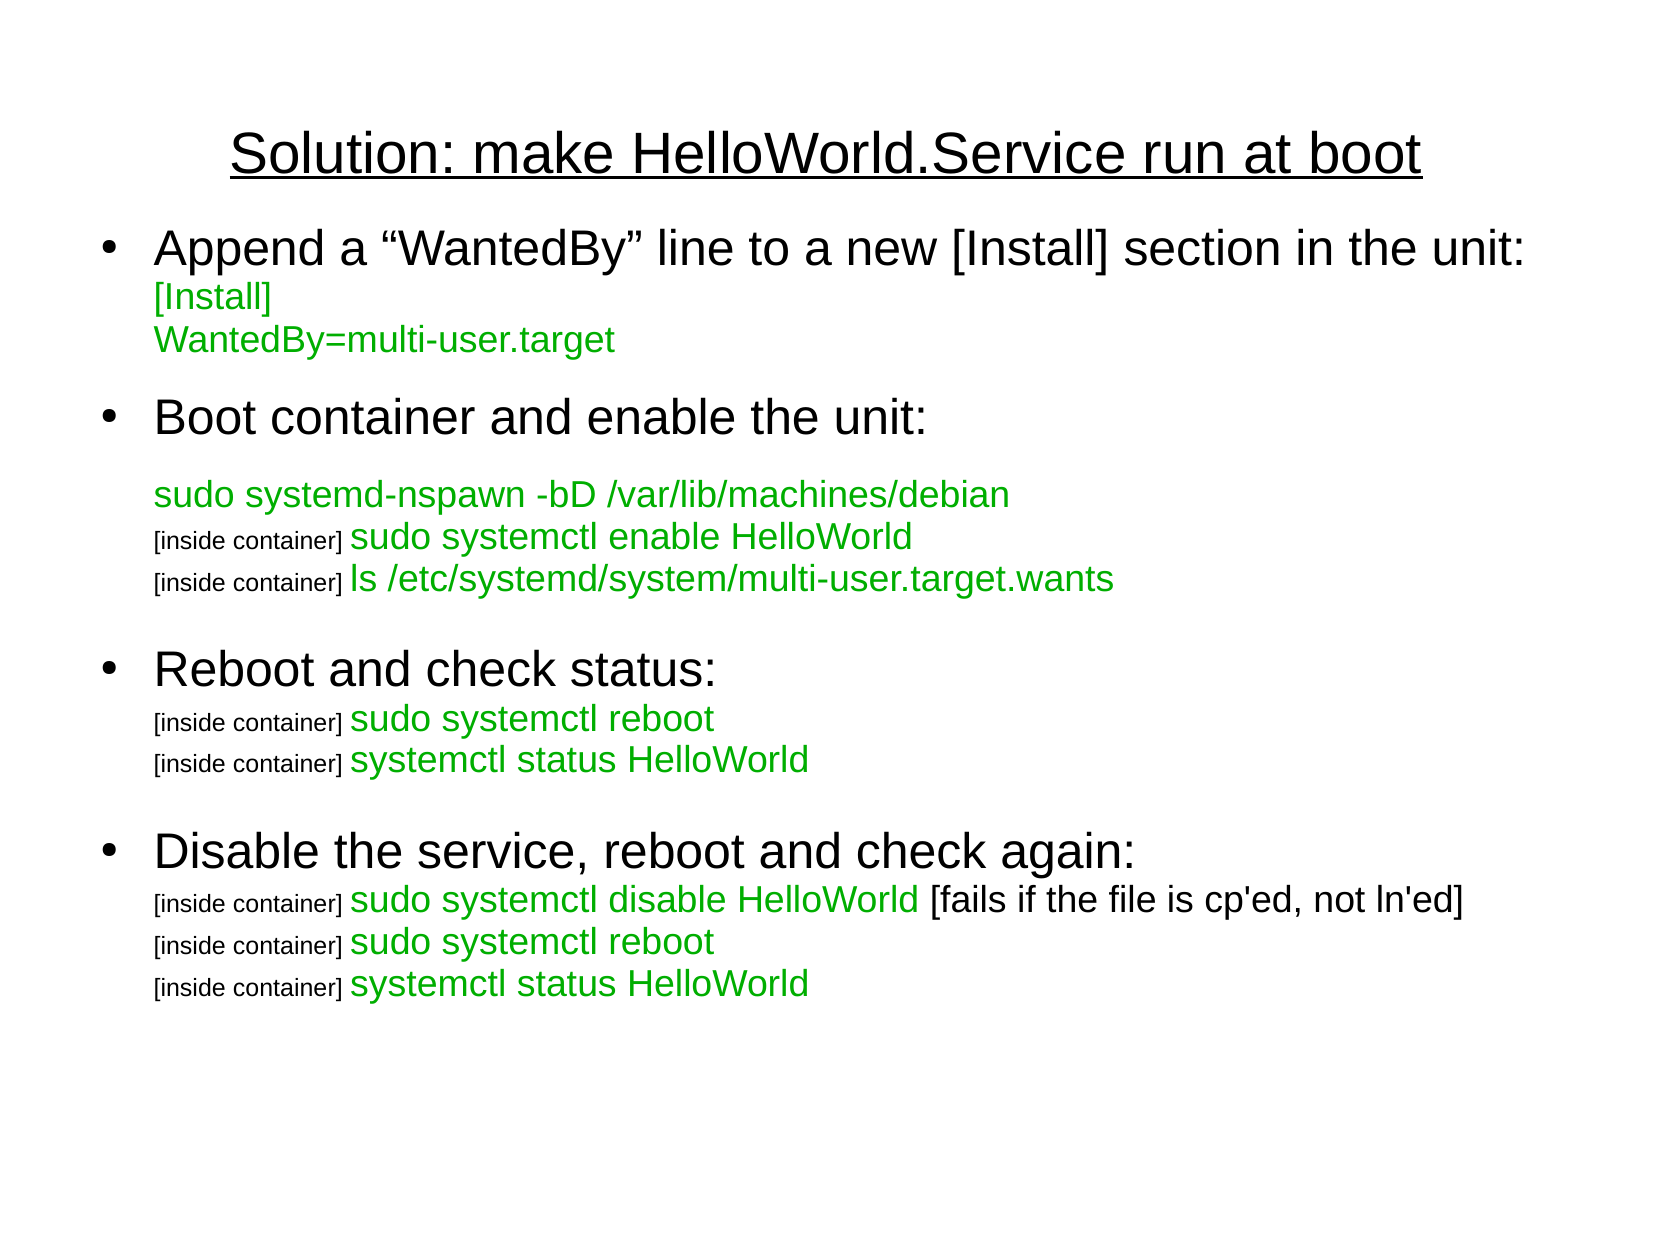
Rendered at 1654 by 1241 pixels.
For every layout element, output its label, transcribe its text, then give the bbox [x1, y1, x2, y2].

list Append a “WantedBy” line to a new [Install] section in the unit: [Install] WantedBy=multi-user.target Boot container and enable the unit: sudo systemd-nspawn -bD /var/lib/machines/debian [inside container] sudo systemctl enable HelloWorld [inside container] ls /etc/systemd/system/multi-user.target.wants Reboot and check status: [inside container] sudo systemctl reboot [inside container] systemctl status HelloWorld Disable the service, reboot and check again: [inside container] sudo systemctl disable HelloWorld [fails if the file is cp'ed, not ln'ed] [inside container] sudo systemctl reboot [inside container] systemctl status HelloWorld [82, 220, 1606, 1071]
title Solution: make HelloWorld.Service run at boot [82, 49, 1571, 220]
